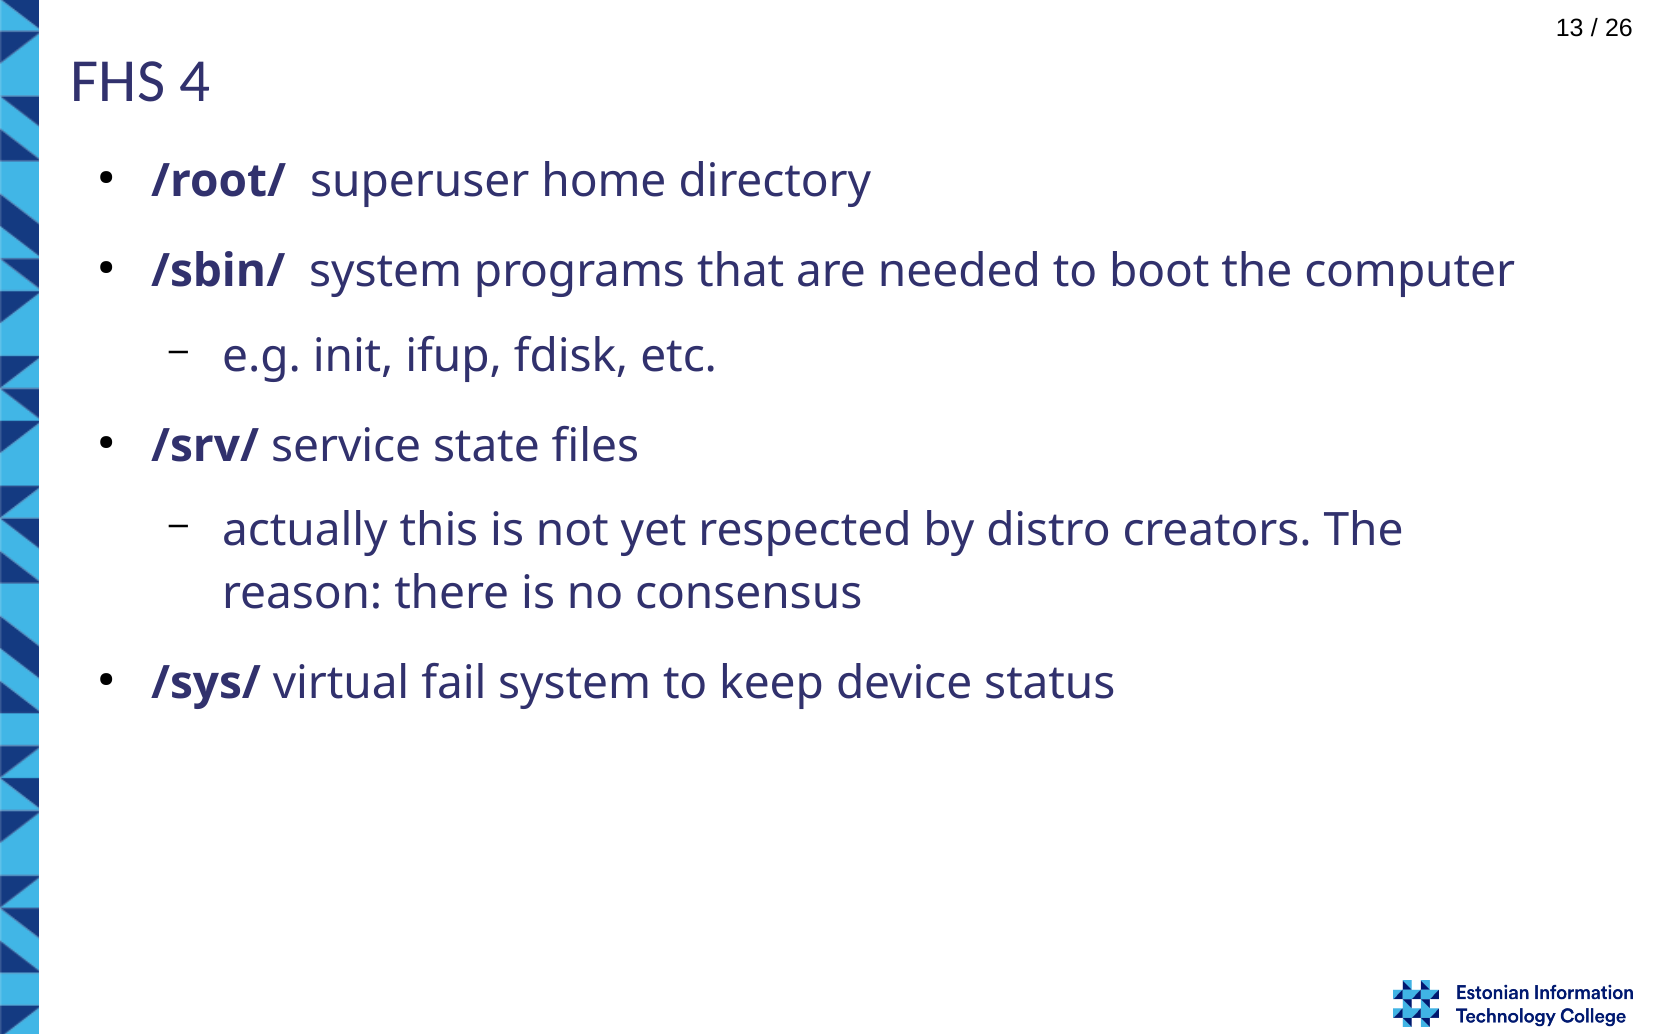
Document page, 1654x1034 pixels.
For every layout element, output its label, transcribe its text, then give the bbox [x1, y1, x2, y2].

picture [1393, 980, 1633, 1027]
title FHS 4 [70, 41, 1630, 130]
list /root/ superuser home directory /sbin/ system programs that are needed to boot the computer e.g. init, ifup, fdisk, etc. /srv/ service state files actually this is not yet respected by distro creators. The reason: there is no consensus /sys/ virtual fail system to keep device status [80, 147, 1536, 841]
